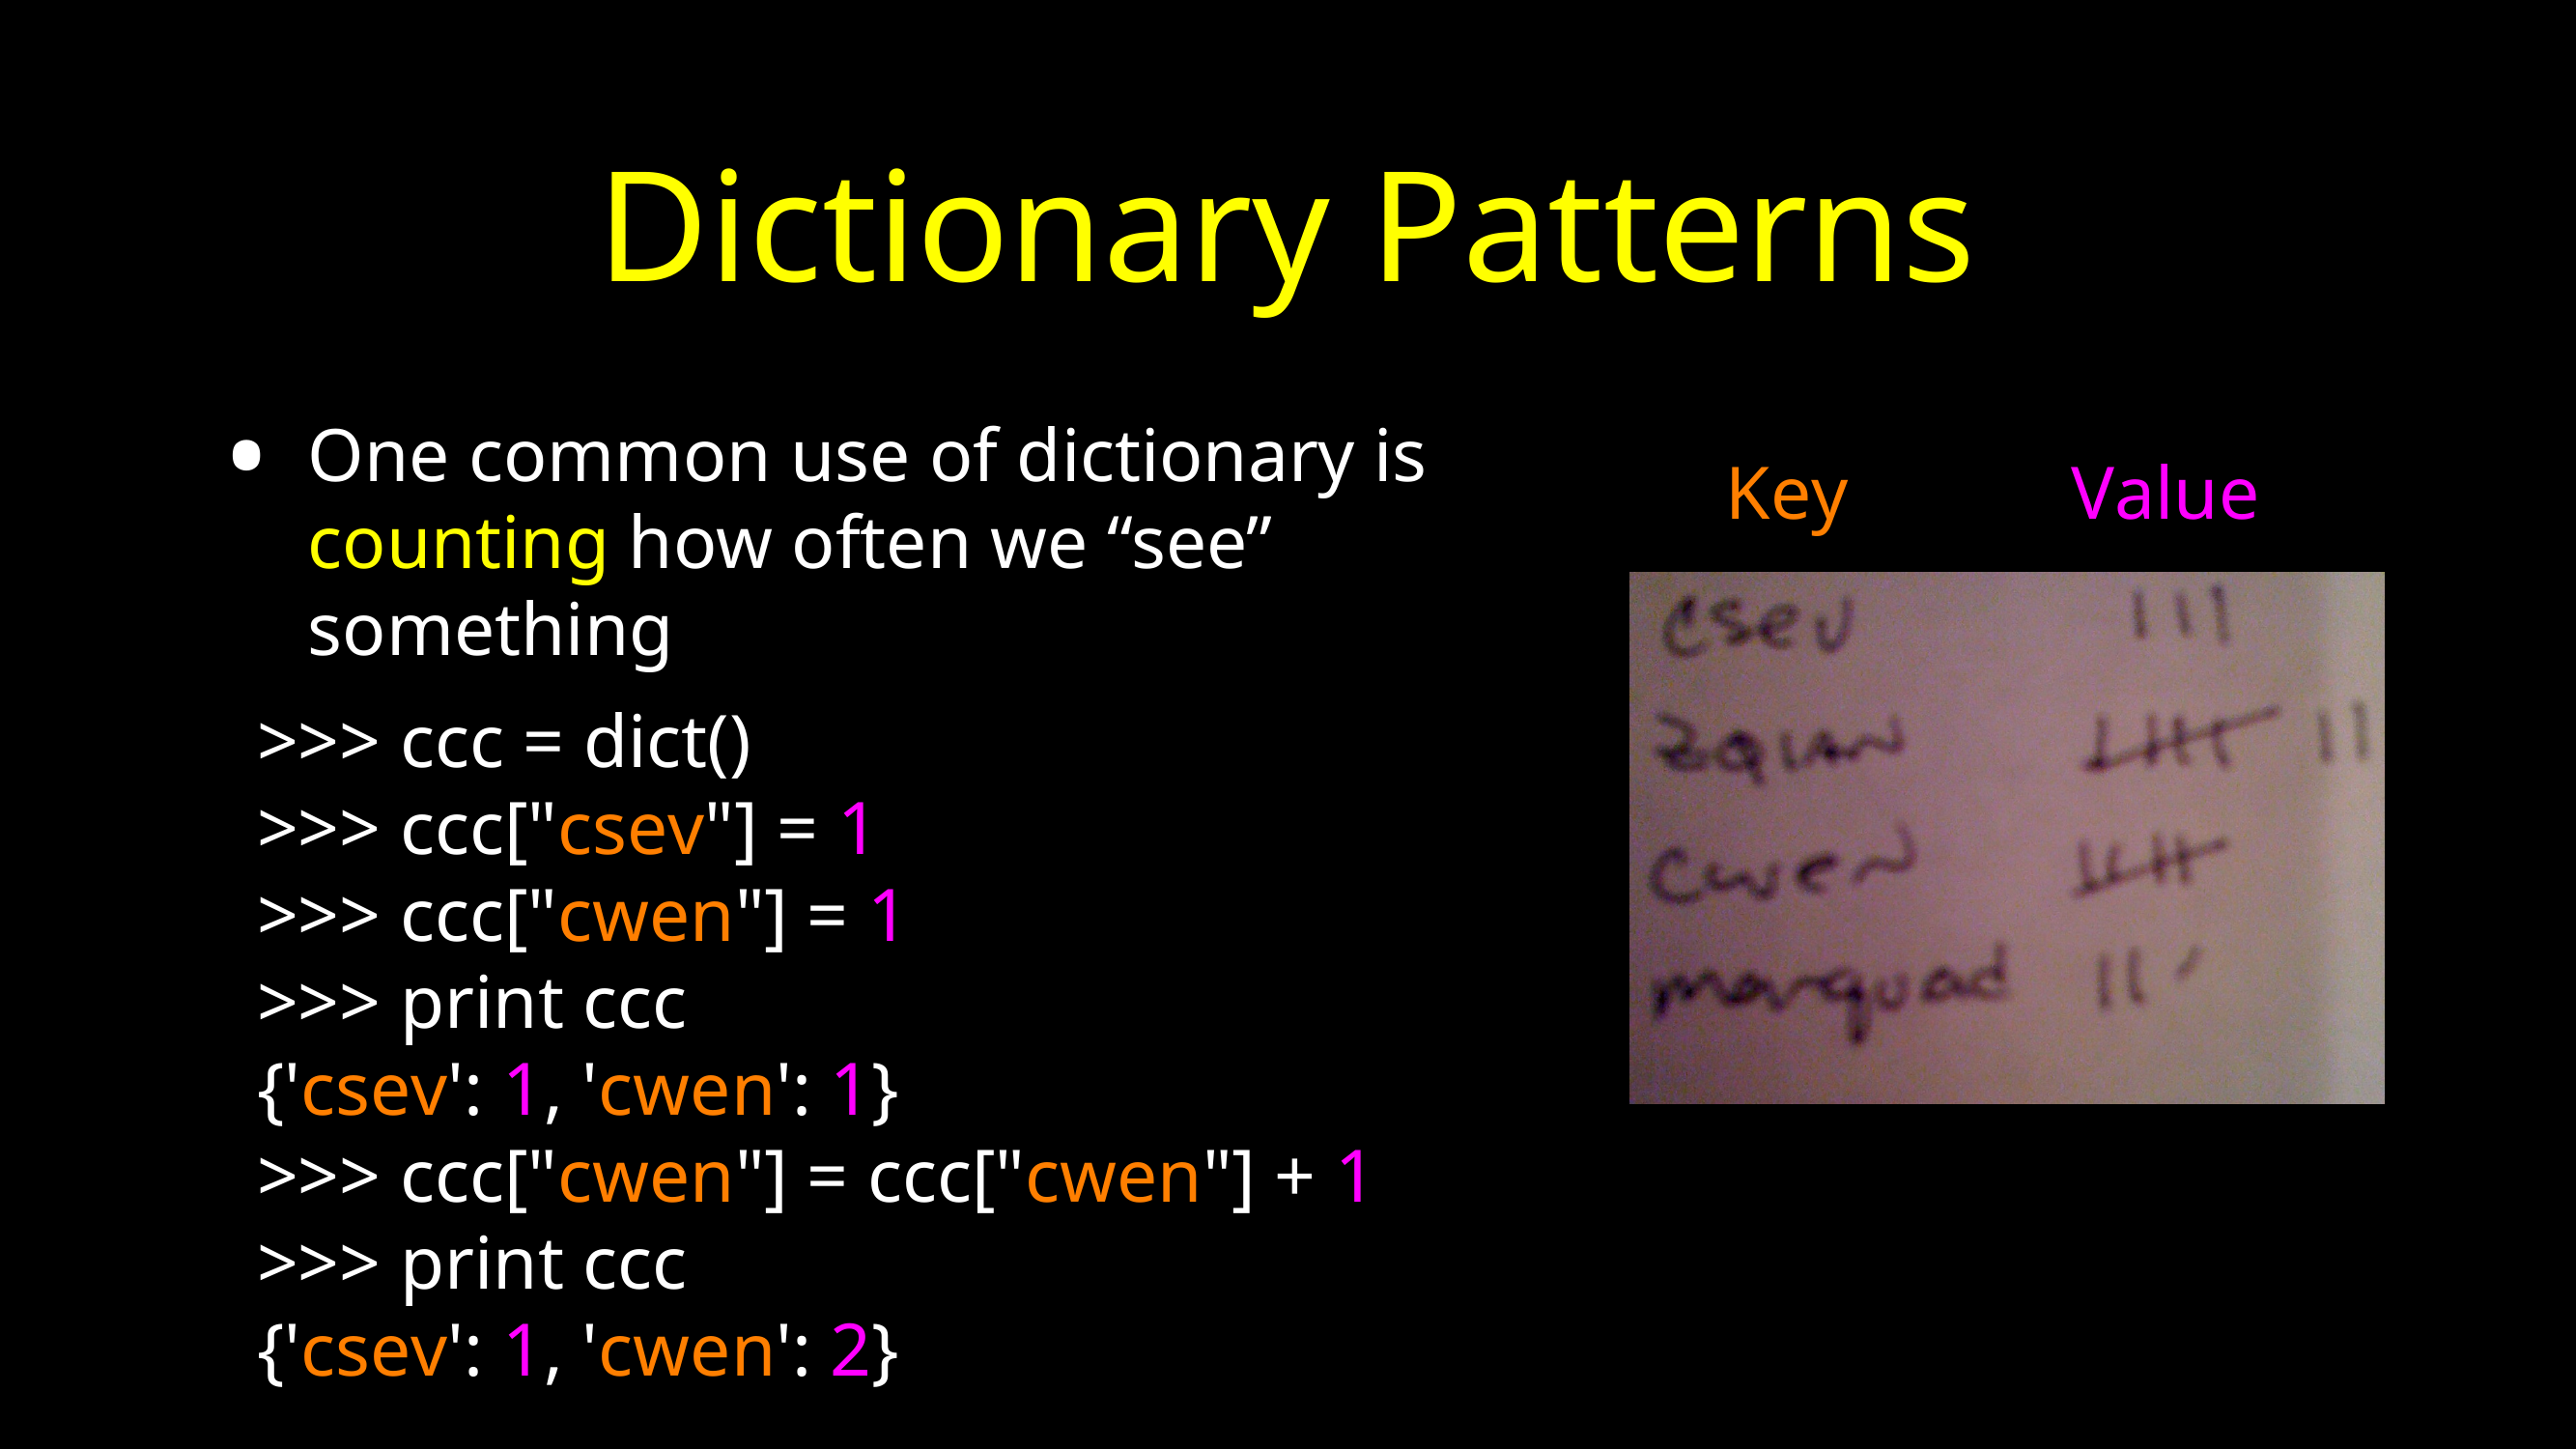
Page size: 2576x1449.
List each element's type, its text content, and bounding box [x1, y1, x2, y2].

list One common use of dictionary is counting how often we “see” something [183, 412, 1542, 667]
text_box Key [1725, 446, 1849, 534]
text_box >>> ccc = dict() >>> ccc["csev"] = 1 >>> ccc["cwen"] = 1 >>> print ccc {'csev': 1, 'cwen': 1} >>> ccc["cwen"] = ccc["cwen"] + 1 >>> print ccc {'csev': 1, 'cwen': 2} [256, 695, 1377, 1391]
title Dictionary Patterns [183, 38, 2392, 403]
text_box Value [2071, 446, 2260, 534]
picture [1629, 572, 2385, 1104]
